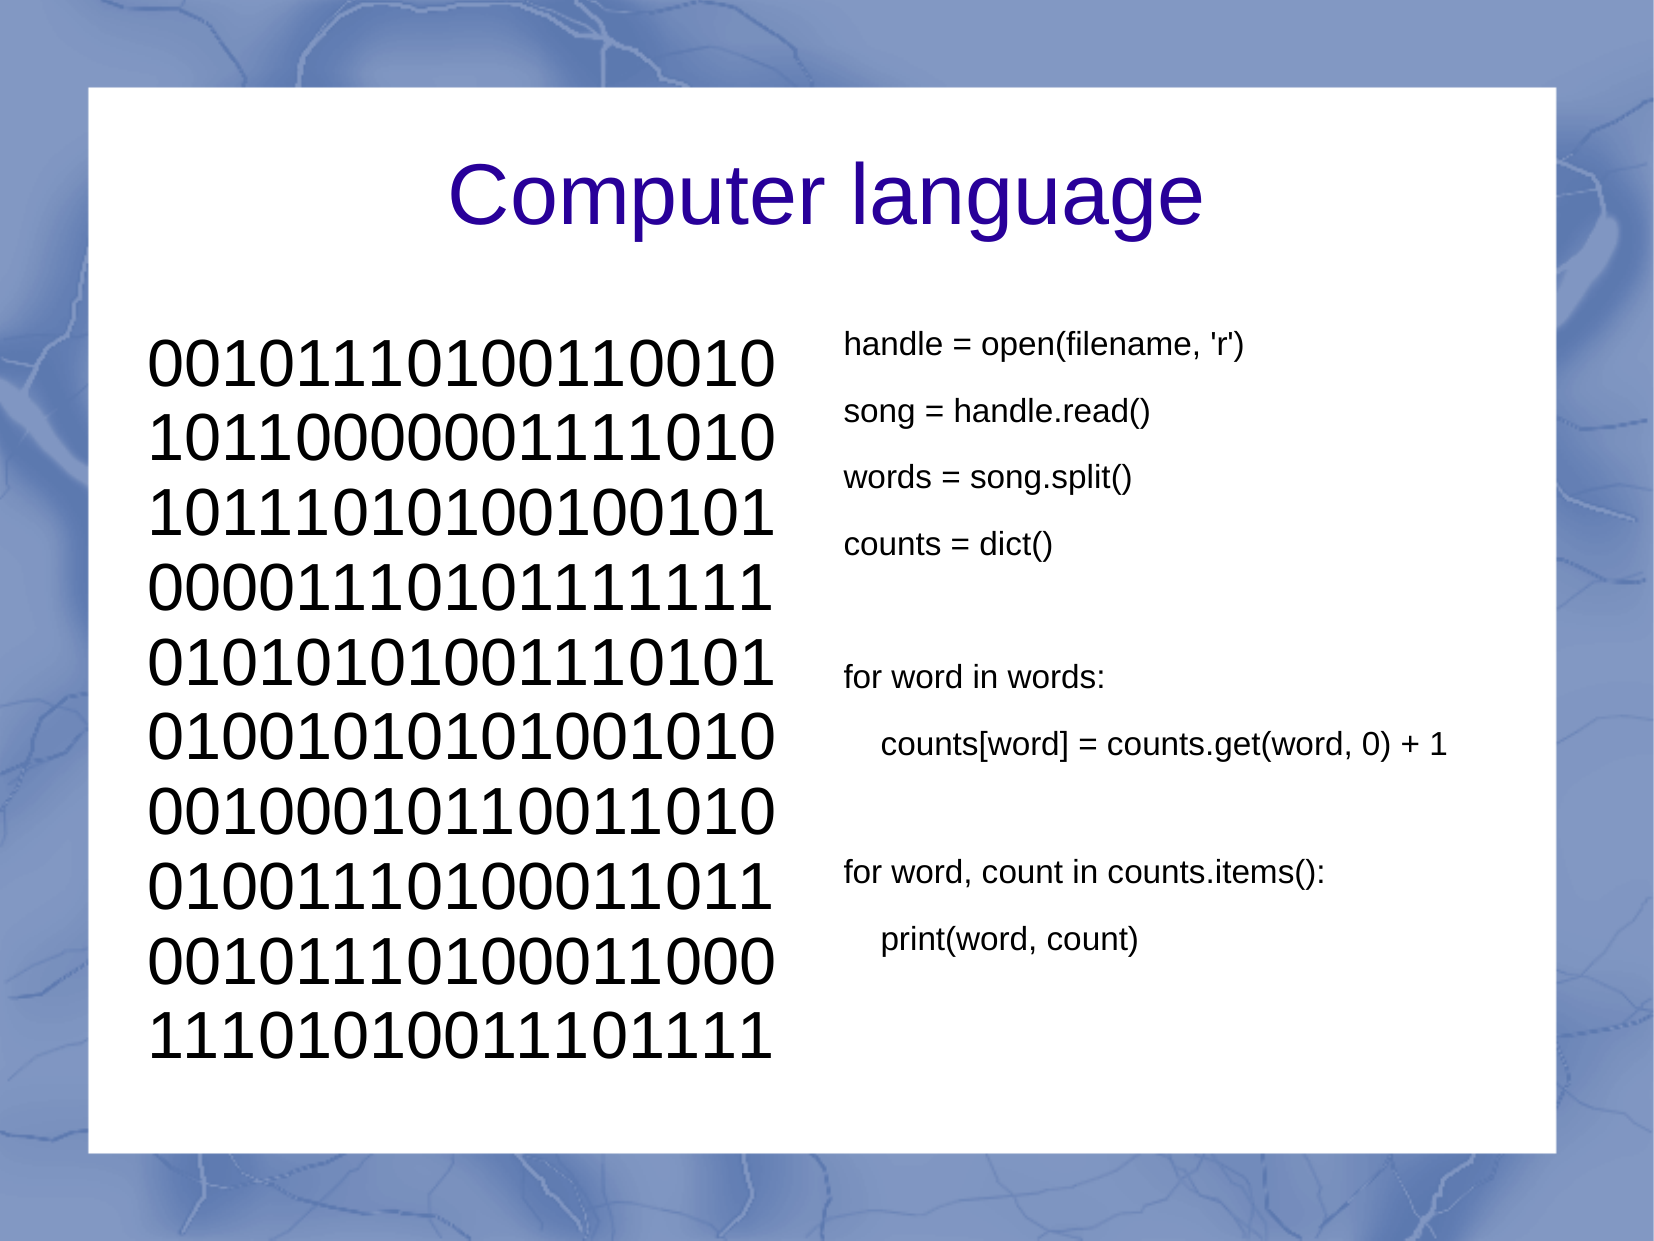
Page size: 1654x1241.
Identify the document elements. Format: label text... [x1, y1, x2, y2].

title Computer language [118, 90, 1536, 298]
picture [0, 0, 1654, 1241]
list handle = open(filename, 'r') song = handle.read() words = song.split() counts = dict() for word in words: counts[word] = counts.get(word, 0) + 1 for word, count in counts.items(): print(word, count) [843, 325, 1507, 1045]
list 00101110100110010101100000011110101011101010010010100001110101111111010101010011101010100101010100101000100010110011010010011101000110110010111010001100011101010011101111 [147, 325, 811, 1074]
